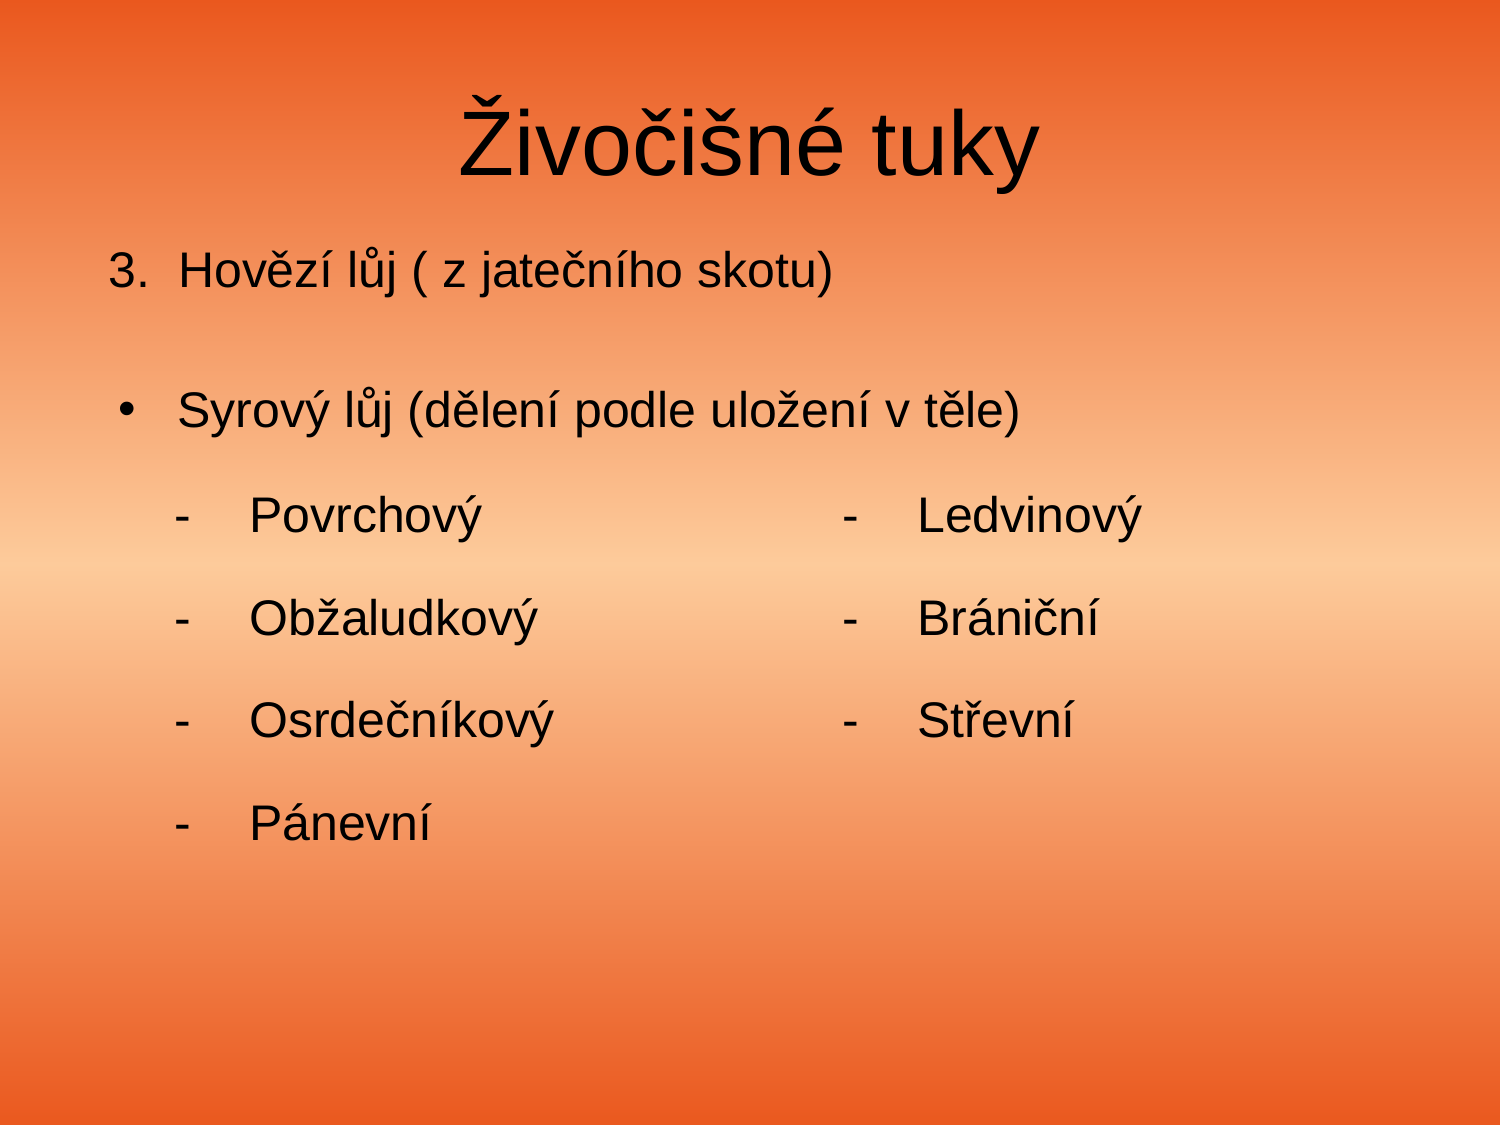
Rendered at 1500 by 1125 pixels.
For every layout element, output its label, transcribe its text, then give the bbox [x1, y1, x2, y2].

list - Povrchový - Obžaludkový - Osrdečníkový - Pánevní [93, 445, 745, 1006]
list 3. Hovězí lůj ( z jatečního skotu) [93, 210, 1372, 305]
list Syrový lůj (dělení podle uložení v těle) [0, 327, 1207, 446]
list - Ledvinový - Brániční - Střevní [761, 445, 1425, 1006]
title Živočišné tuky [75, 45, 1426, 233]
